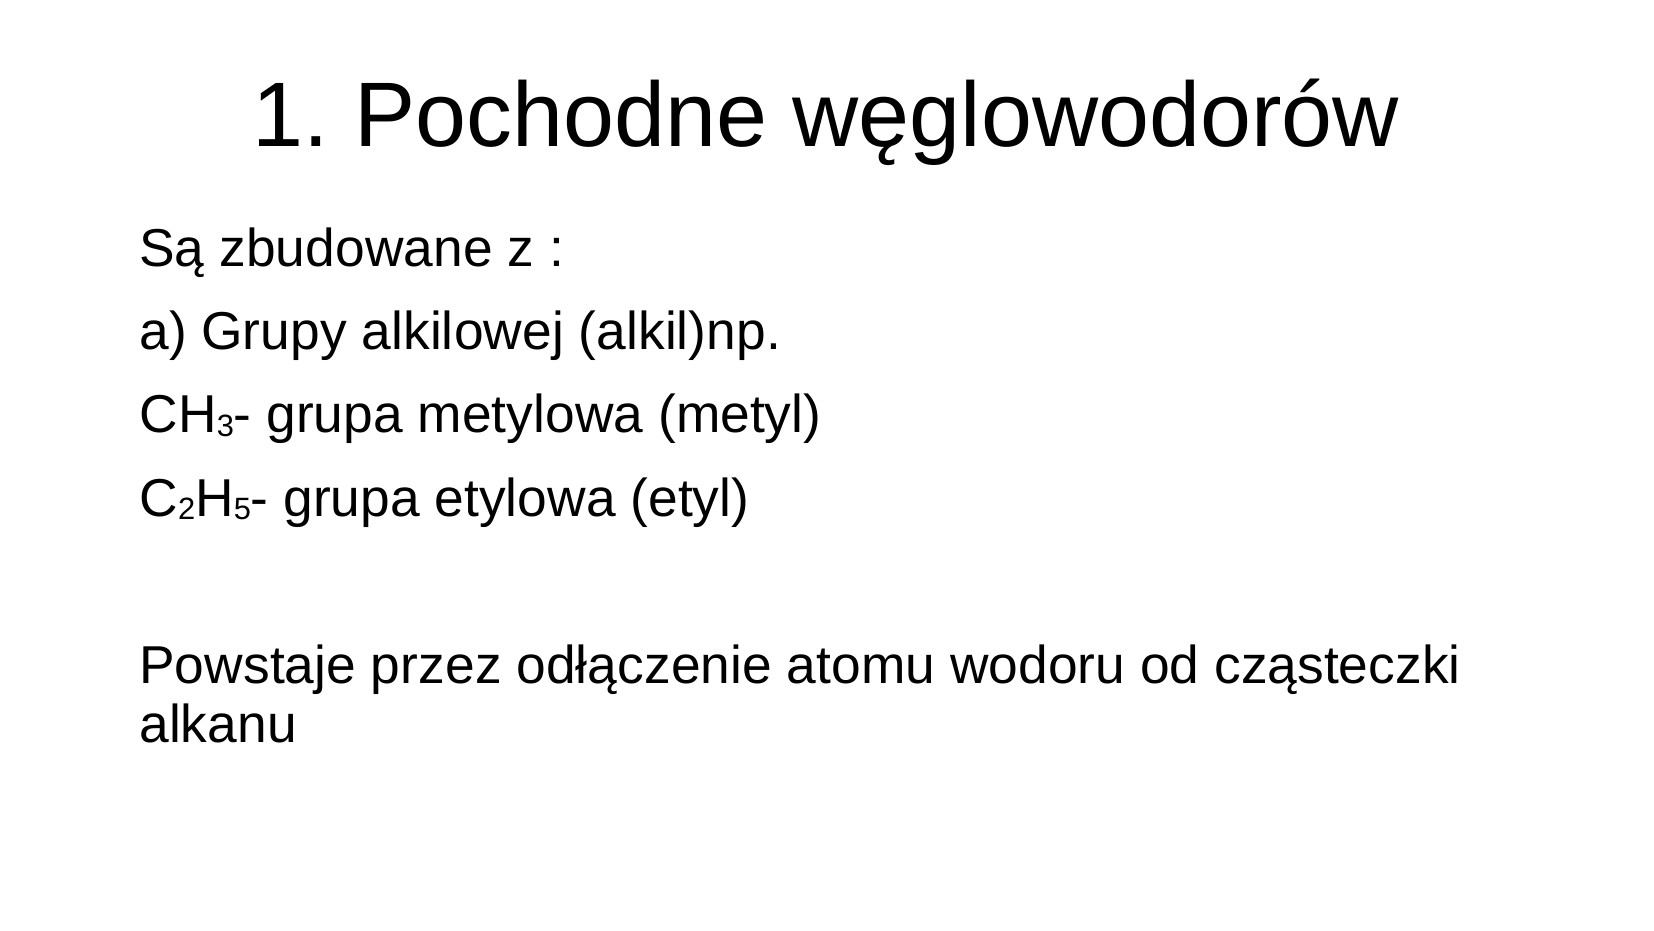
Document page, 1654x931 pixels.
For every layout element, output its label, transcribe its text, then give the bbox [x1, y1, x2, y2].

title 1. Pochodne węglowodorów [82, 37, 1571, 193]
list Są zbudowane z : a) Grupy alkilowej (alkil)np. CH3- grupa metylowa (metyl) C2H5- grupa etylowa (etyl) Powstaje przez odłączenie atomu wodoru od cząsteczki alkanu [82, 217, 1571, 758]
